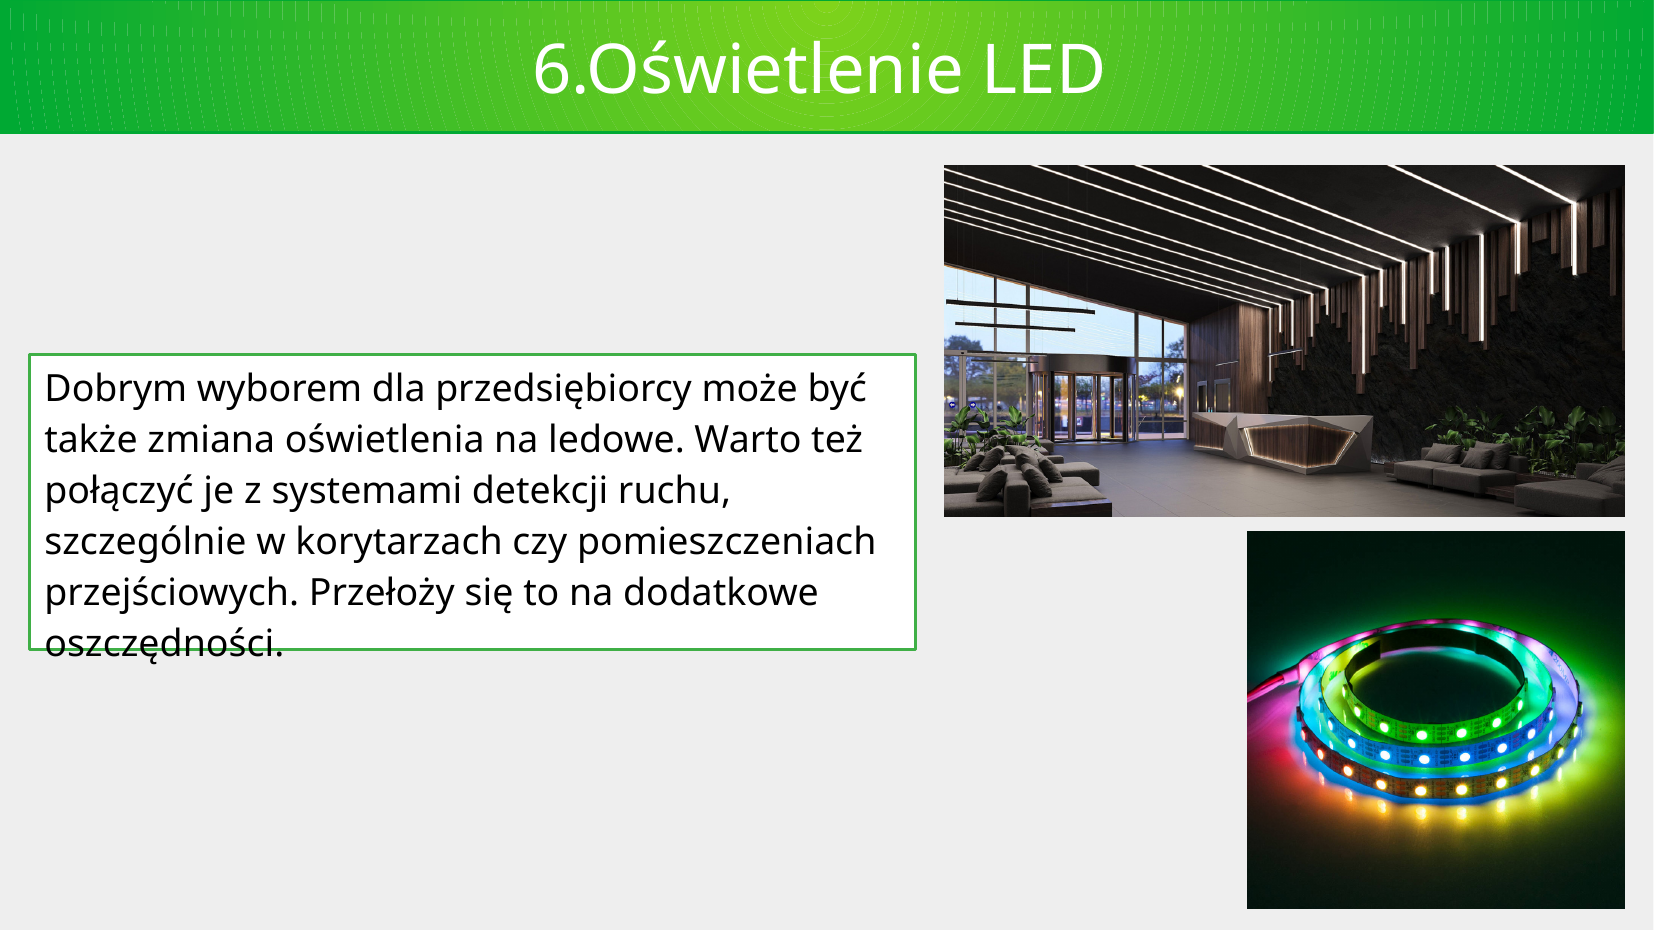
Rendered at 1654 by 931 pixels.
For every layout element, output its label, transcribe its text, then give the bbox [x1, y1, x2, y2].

text_box [49, 638, 61, 650]
text_box [628, 587, 640, 603]
text_box Dobrym wyborem dla przedsiębiorcy może być także zmiana oświetlenia na ledowe. Warto też połączyć je z systemami detekcji ruchu, szczególnie w korytarzach czy pomieszczeniach przejściowych. Przełoży się to na dodatkowe oszczędności. [29, 354, 916, 580]
picture [1247, 531, 1625, 909]
text_box [188, 638, 199, 650]
text_box [164, 638, 176, 650]
text_box [673, 587, 685, 603]
text_box [210, 638, 222, 650]
text_box [29, 580, 916, 650]
title 6.Oświetlenie LED [73, 14, 1565, 119]
text_box [315, 581, 325, 592]
picture [944, 165, 1625, 517]
text_box [144, 638, 154, 644]
